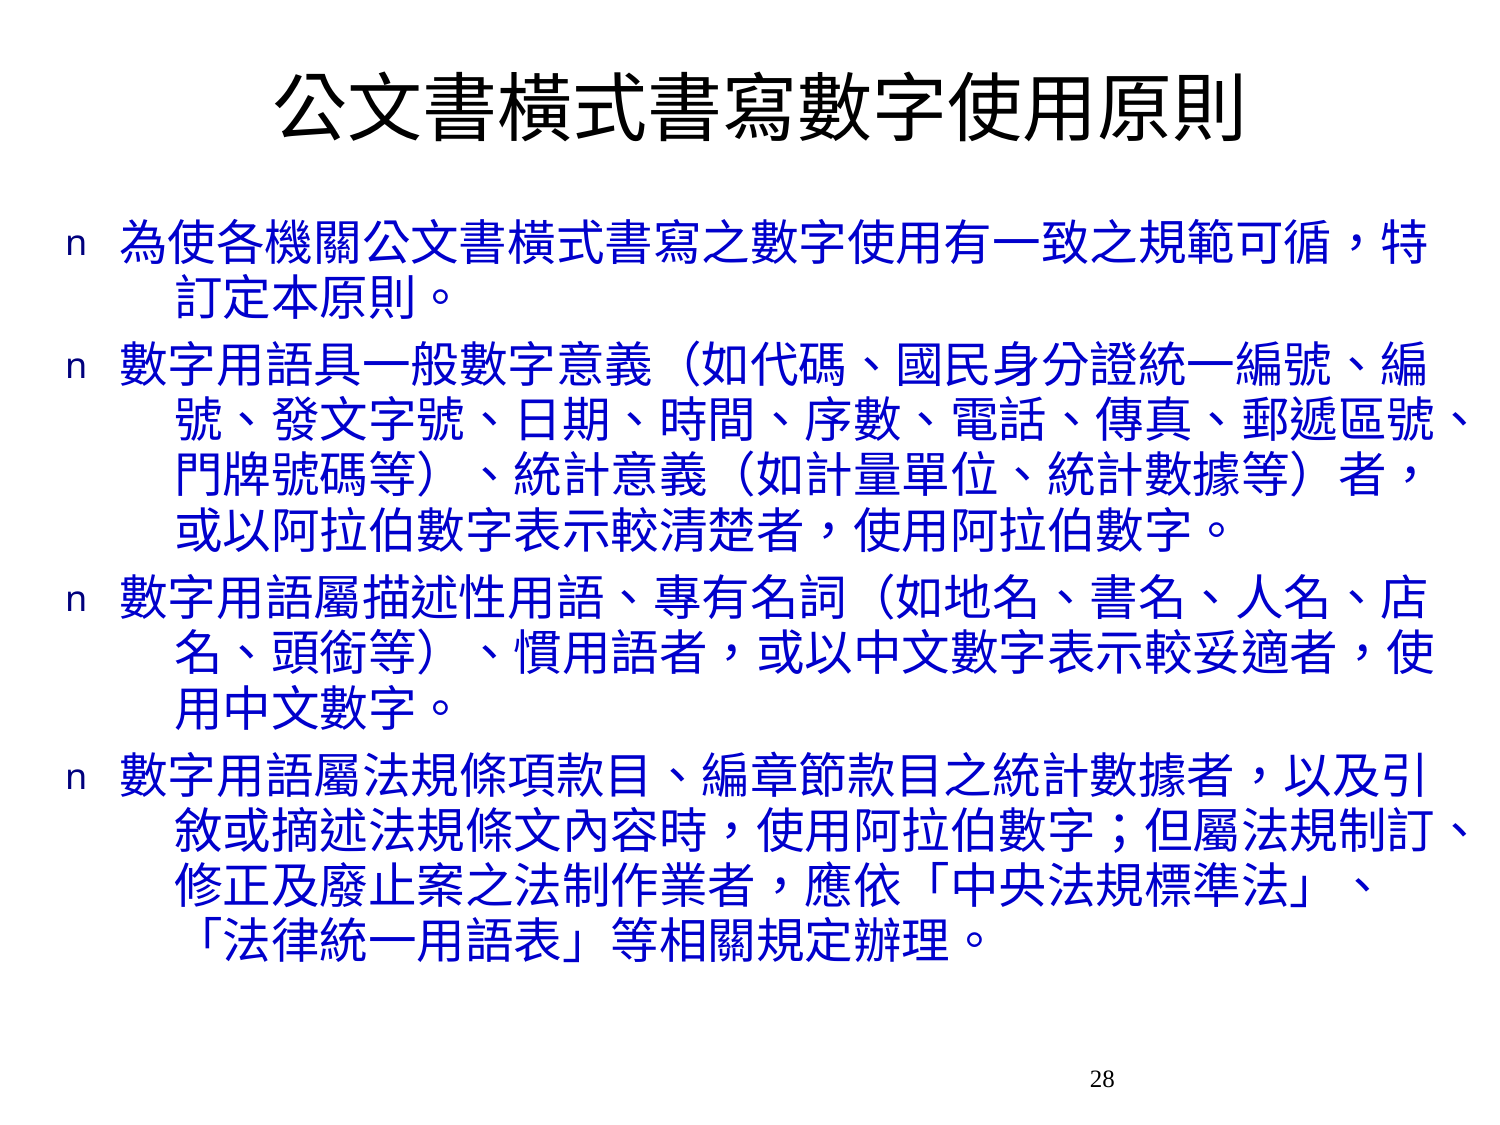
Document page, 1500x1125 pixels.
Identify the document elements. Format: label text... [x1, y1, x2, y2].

list 為使各機關公文書橫式書寫之數字使用有一致之規範可循，特訂定本原則。 數字用語具一般數字意義（如代碼、國民身分證統一編號、編號、發文字號、日期、時間、序數、電話、傳真、郵遞區號、門牌號碼等）、統計意義（如計量單位、統計數據等）者，或以阿拉伯數字表示較清楚者，使用阿拉伯數字。 數字用語屬描述性用語、專有名詞（如地名、書名、人名、店名、頭銜等）、慣用語者，或以中文數字表示較妥適者，使用中文數字。 數字用語屬法規條項款目、編章節款目之統計數據者，以及引敘或摘述法規條文內容時，使用阿拉伯數字；但屬法規制訂、修正及廢止案之法制作業者，應依「中央法規標準法」、「法律統一用語表」等相關規定辦理。 [50, 208, 1470, 1022]
title 公文書橫式書寫數字使用原則 [171, 0, 1349, 208]
text_box [1074, 1025, 1426, 1101]
